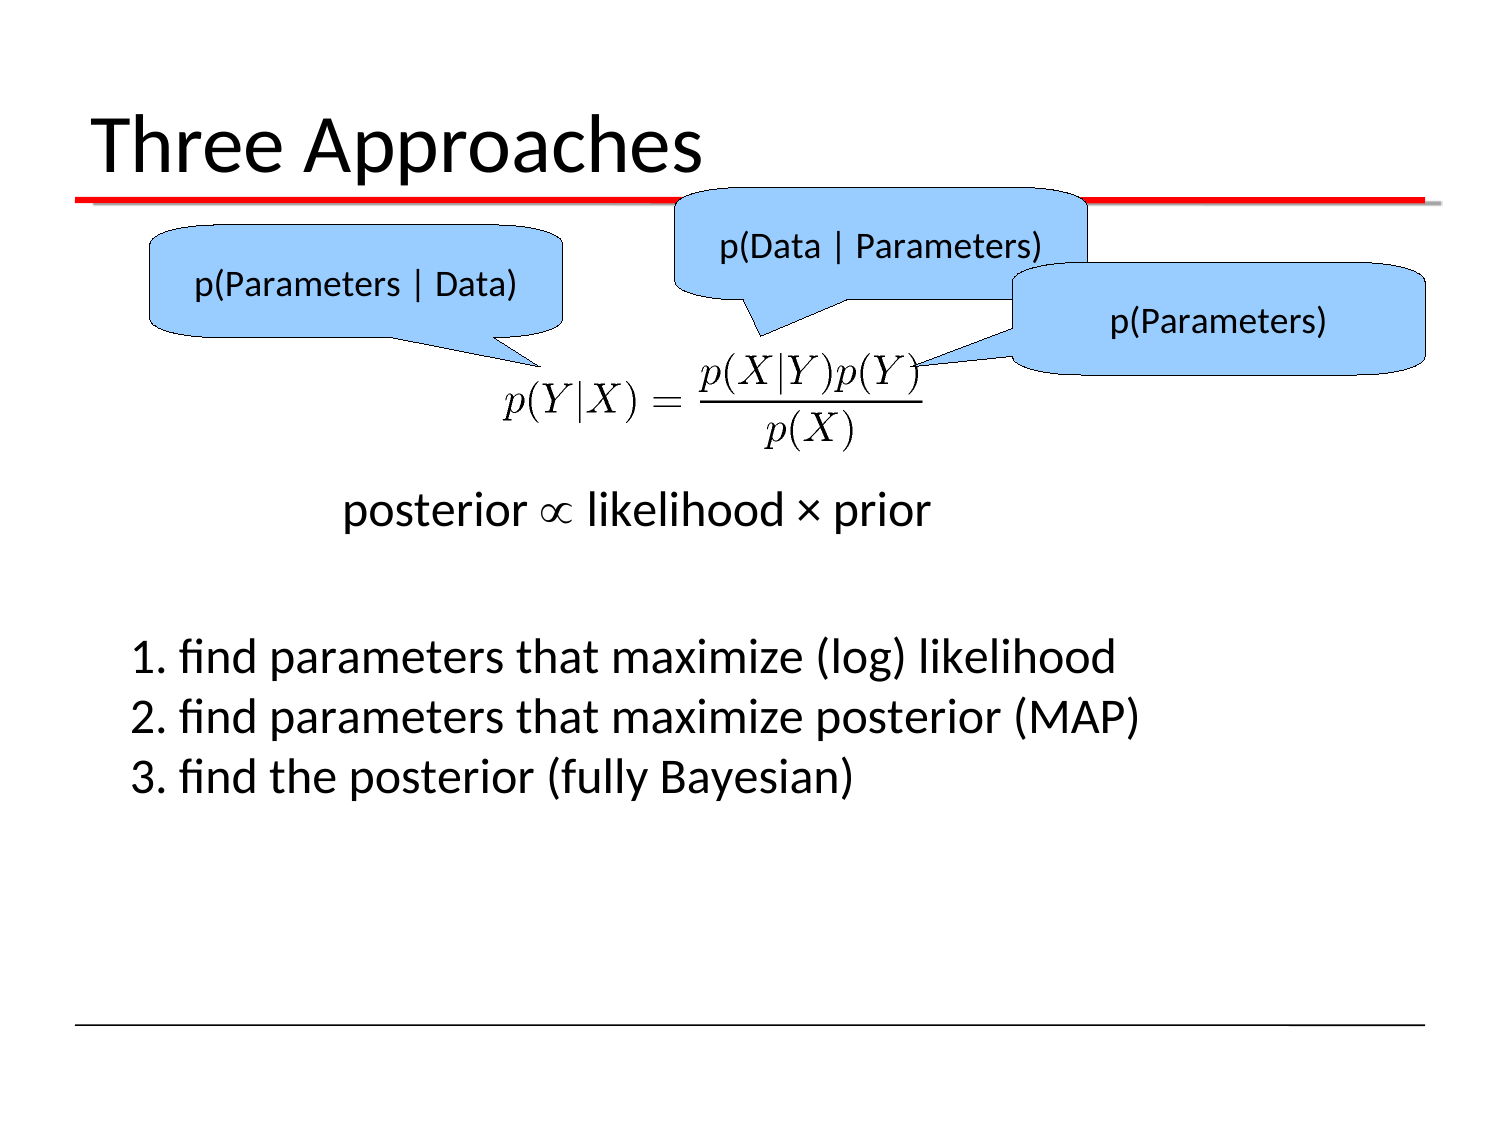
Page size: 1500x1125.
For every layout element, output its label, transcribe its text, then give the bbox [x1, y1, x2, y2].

text_box p(Parameters | Data) [149, 224, 563, 367]
text_box [500, 350, 925, 454]
text_box posterior  likelihood × prior [327, 468, 1195, 545]
text_box 1. find parameters that maximize (log) likelihood 2. find parameters that maximize posterior (MAP) 3. find the posterior (fully Bayesian) [115, 616, 1390, 812]
text_box p(Parameters) [910, 262, 1426, 376]
title Three Approaches [75, 45, 1426, 233]
text_box p(Data | Parameters) [674, 187, 1088, 337]
